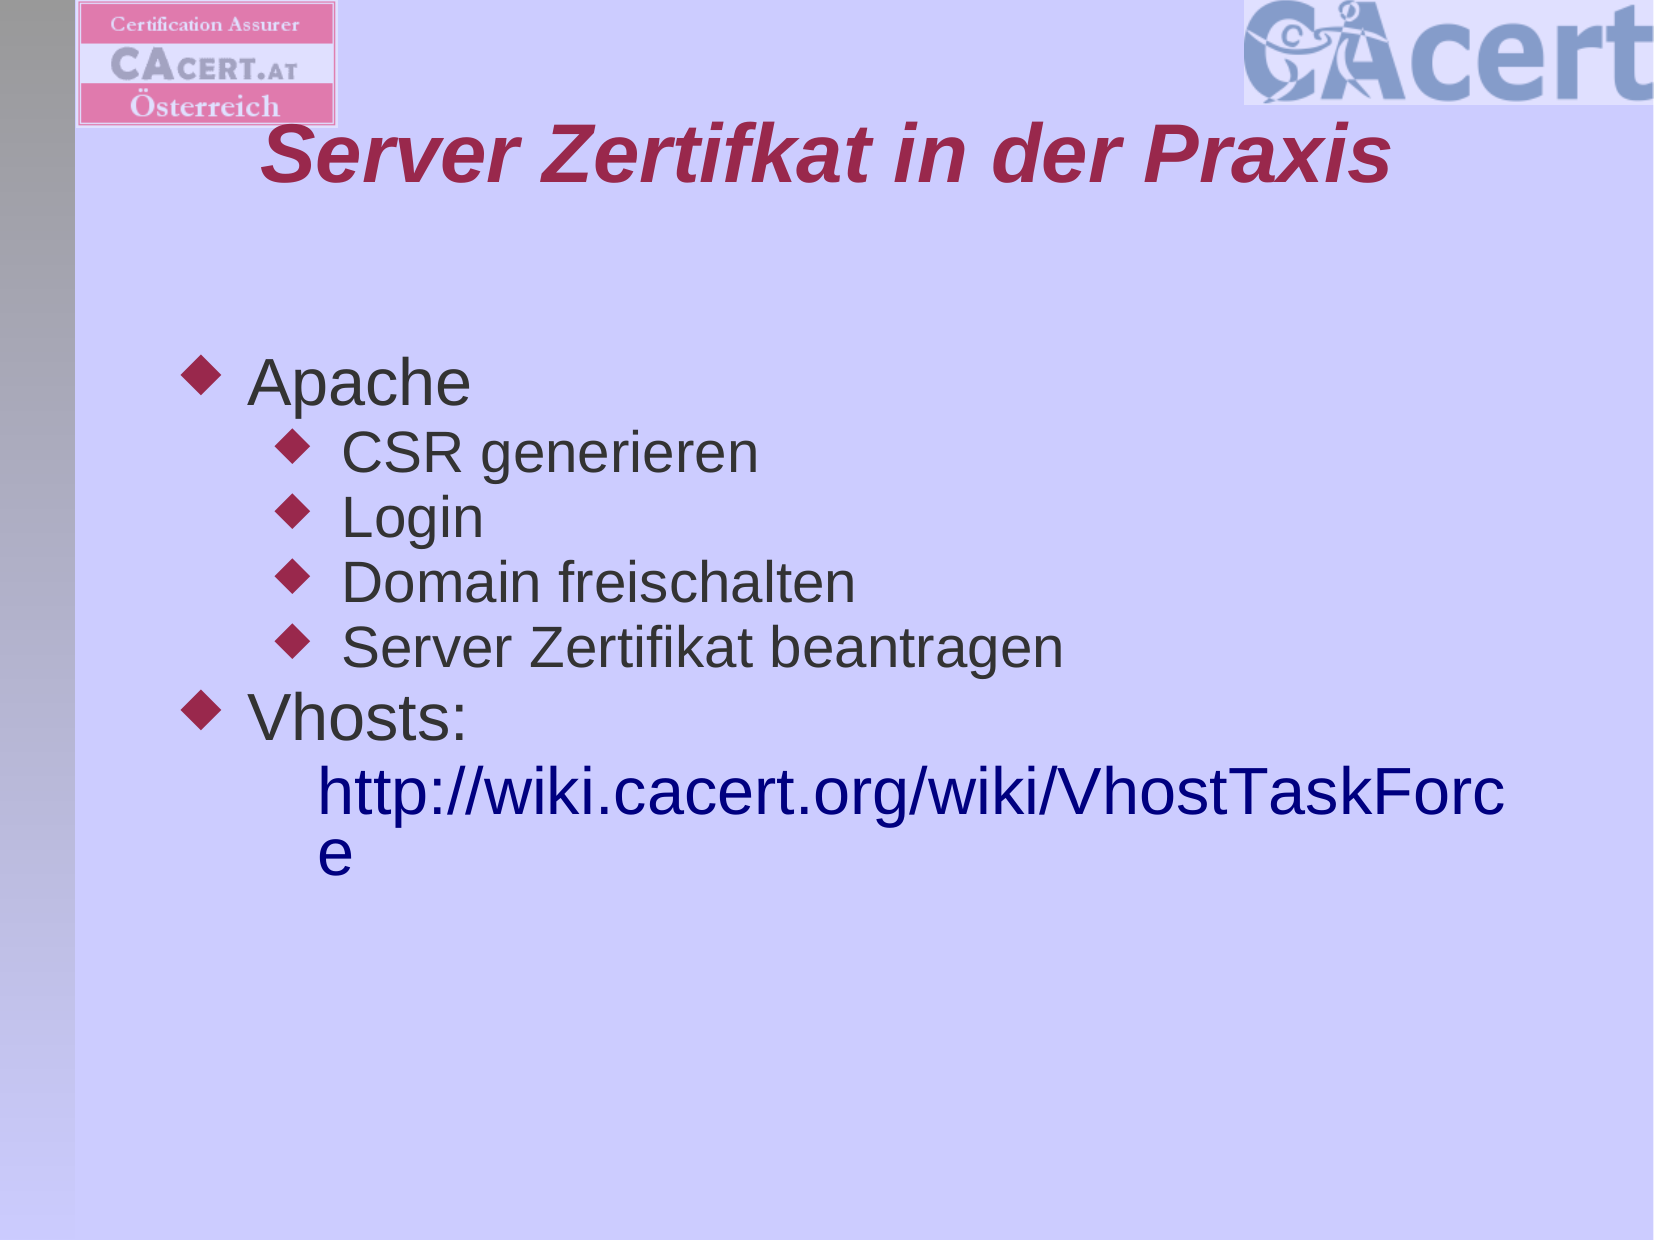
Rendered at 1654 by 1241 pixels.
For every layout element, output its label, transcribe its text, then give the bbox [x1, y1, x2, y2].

title Server Zertifkat in der Praxis [121, 49, 1534, 257]
list Apache CSR generieren Login Domain freischalten Server Zertifikat beantragen Vhosts: http://wiki.cacert.org/wiki/VhostTaskForce [152, 344, 1534, 1127]
